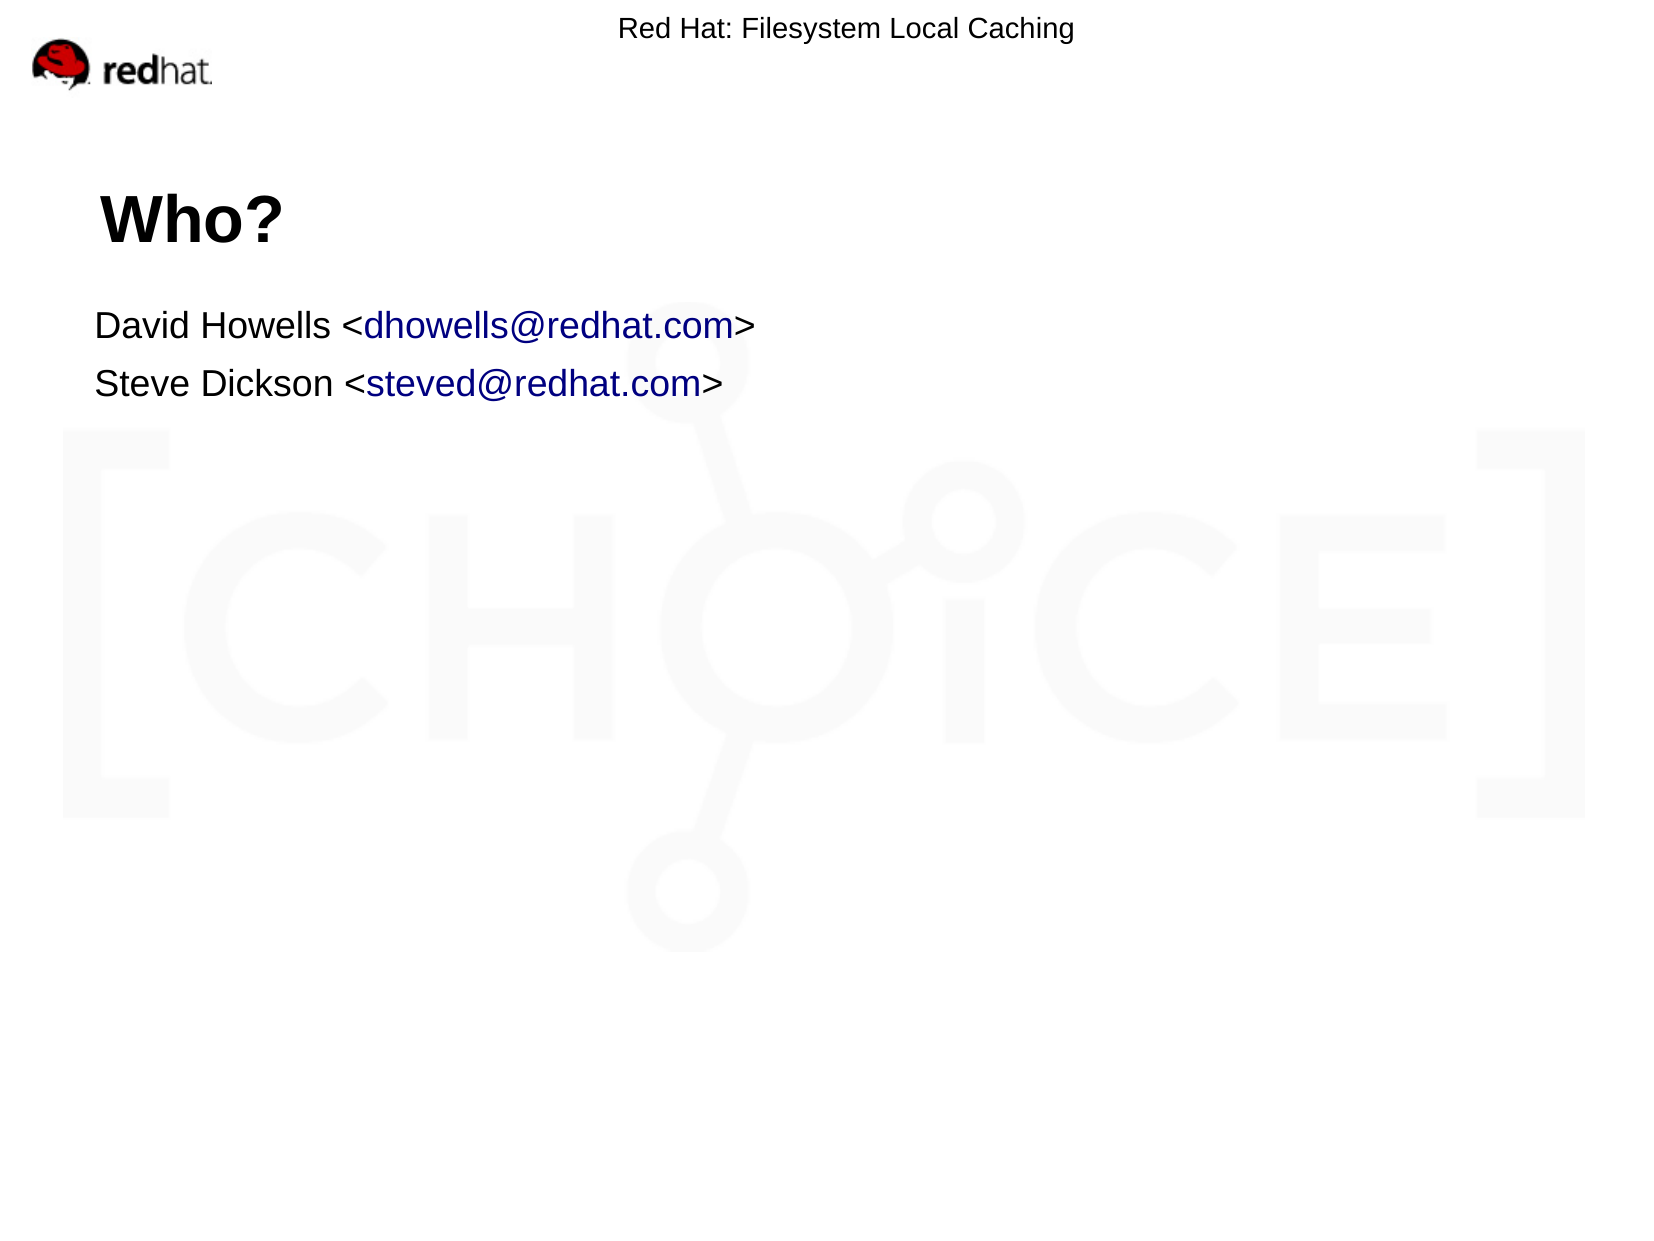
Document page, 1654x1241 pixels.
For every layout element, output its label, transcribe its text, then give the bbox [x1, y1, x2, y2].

picture [63, 302, 1585, 952]
picture [31, 37, 212, 98]
title Who? [100, 164, 1506, 275]
list David Howells <dhowells@redhat.com> Steve Dickson <steved@redhat.com> [94, 304, 1500, 1174]
